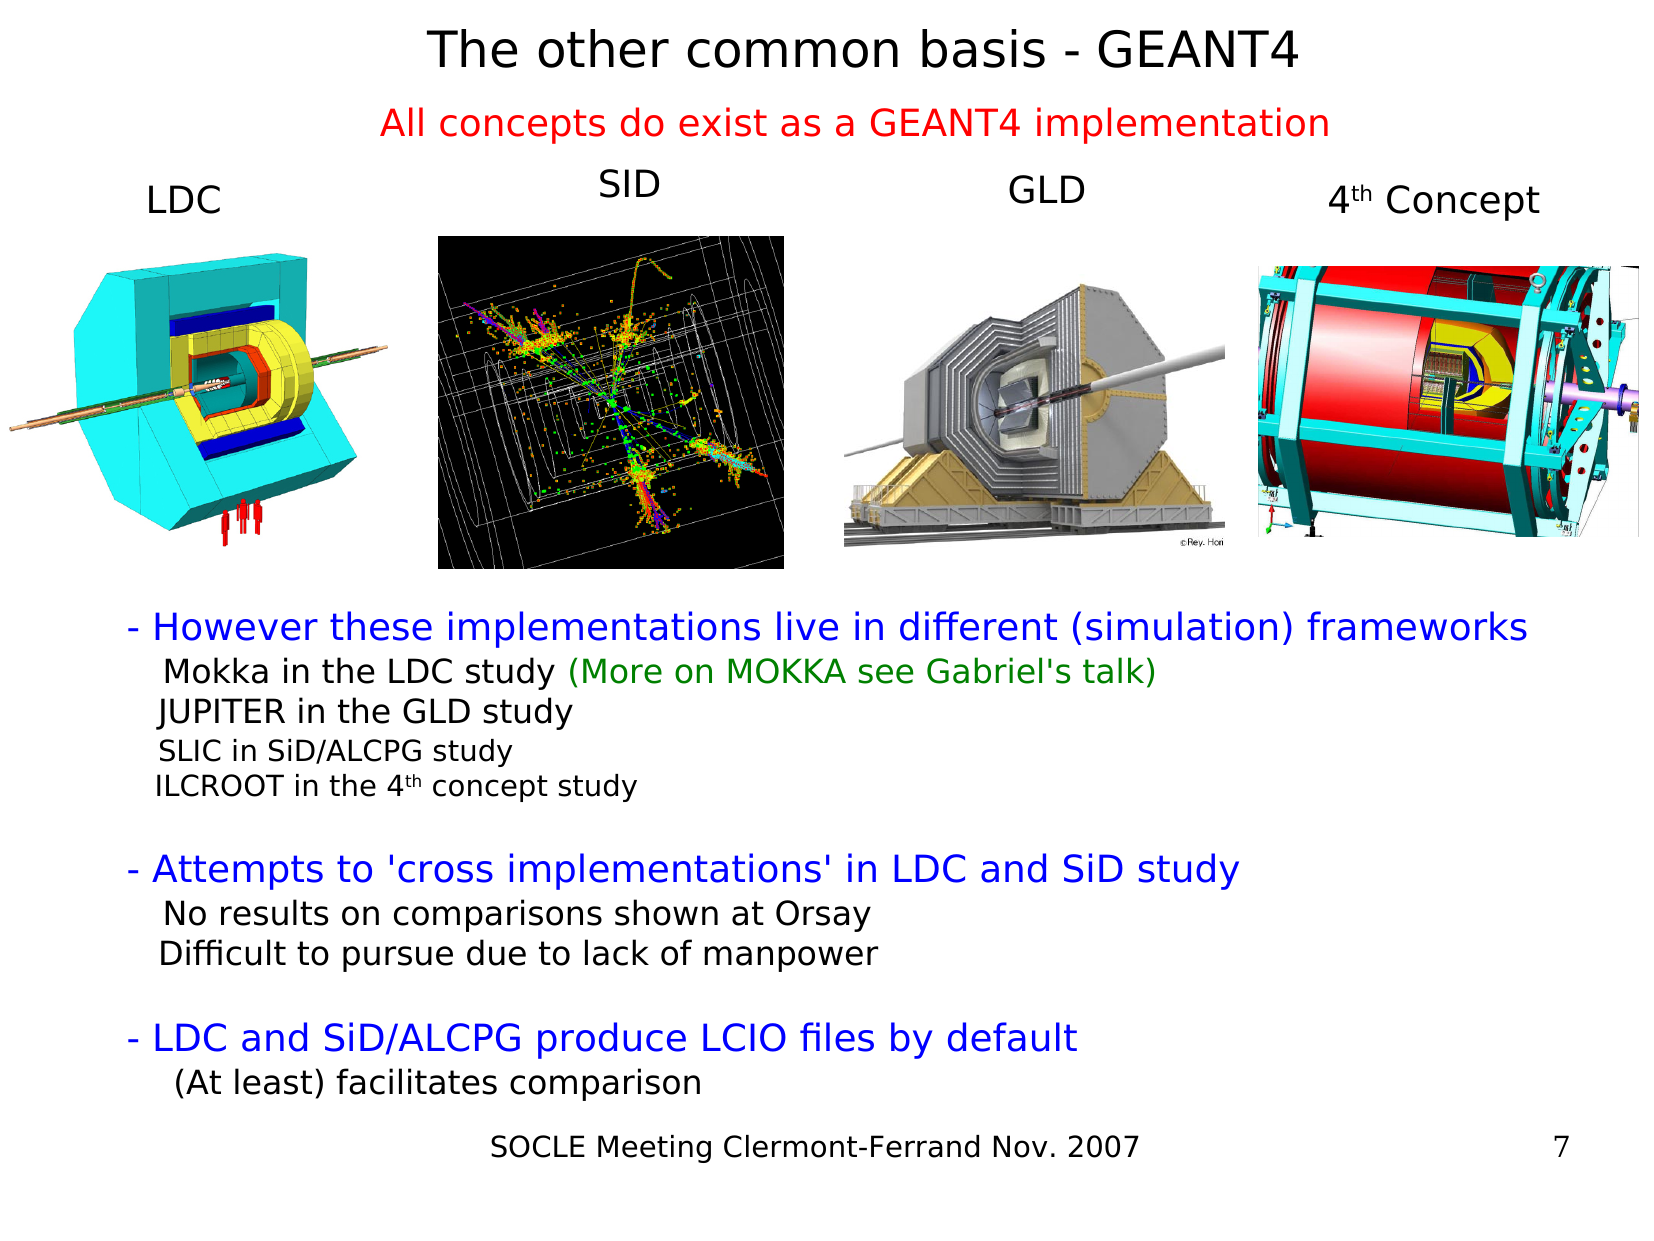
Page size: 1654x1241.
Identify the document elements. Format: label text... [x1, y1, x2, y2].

text_box - However these implementations live in different (simulation) frameworks Mokka in the LDC study (More on MOKKA see Gabriel's talk) JUPITER in the GLD study SLIC in SiD/ALCPG study ILCROOT in the 4th concept study - Attempts to 'cross implementations' in LDC and SiD study No results on comparisons shown at Orsay Difficult to pursue due to lack of manpower - LDC and SiD/ALCPG produce LCIO files by default (At least) facilitates comparison [111, 598, 1514, 1156]
text_box All concepts do exist as a GEANT4 implementation [364, 94, 1327, 154]
text_box GLD [992, 161, 1100, 221]
text_box The other common basis - GEANT4 [412, 13, 1298, 87]
picture [1258, 266, 1639, 537]
text_box 4th Concept [1312, 171, 1552, 231]
text_box SID [583, 155, 676, 215]
picture [438, 236, 784, 569]
picture [844, 274, 1225, 548]
picture [7, 250, 388, 547]
text_box LDC [130, 171, 235, 230]
